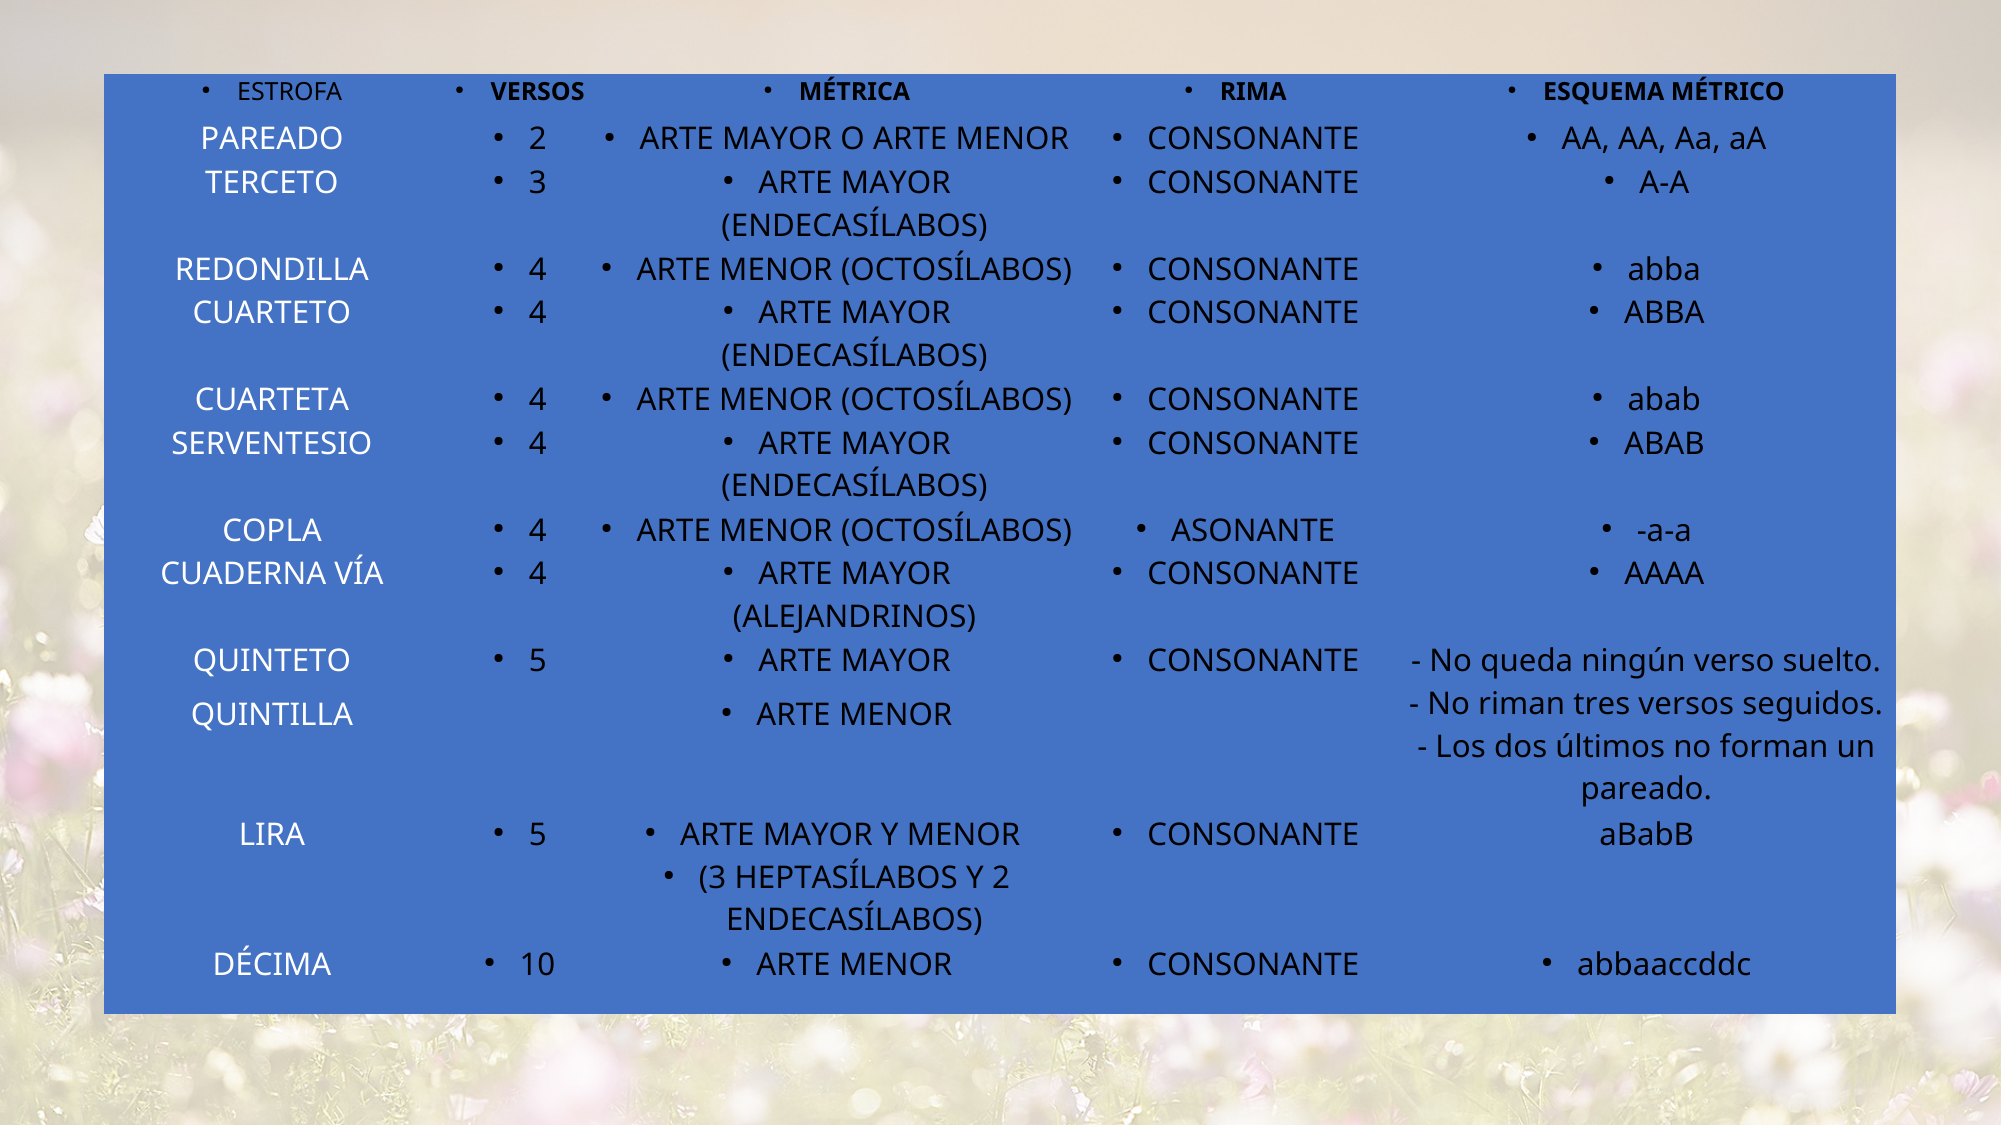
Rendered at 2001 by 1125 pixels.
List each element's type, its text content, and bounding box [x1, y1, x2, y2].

table_cell REDONDILLA [104, 247, 440, 290]
table_cell COPLA [104, 508, 440, 551]
table_cell CONSONANTE [1074, 247, 1397, 290]
table_cell ARTE MAYOR [600, 638, 1074, 692]
table_cell abbaaccddc [1397, 942, 1896, 1014]
picture [0, 0, 2000, 1125]
table_cell AAAA [1397, 551, 1896, 638]
table_cell SERVENTESIO [104, 421, 440, 508]
table_cell AA, AA, Aa, aA [1397, 116, 1896, 160]
table_cell 3 [440, 160, 600, 247]
table_cell 10 [440, 942, 600, 1014]
table_cell ABBA [1397, 290, 1896, 377]
table_cell - No queda ningún verso suelto. - No riman tres versos seguidos. - Los dos últimos no forman un pareado. [1397, 638, 1896, 812]
table_cell LIRA [104, 812, 440, 942]
table_cell CONSONANTE [1074, 551, 1397, 638]
table_cell CONSONANTE [1074, 421, 1397, 508]
table_cell ARTE MENOR (OCTOSÍLABOS) [600, 247, 1074, 290]
table_cell CUADERNA VÍA [104, 551, 440, 638]
table_cell 5 [440, 638, 600, 812]
table_cell ARTE MENOR [600, 692, 1074, 812]
table_cell ASONANTE [1074, 508, 1397, 551]
table_cell ARTE MAYOR (ENDECASÍLABOS) [600, 290, 1074, 377]
table_cell ARTE MAYOR Y MENOR (3 HEPTASÍLABOS Y 2 ENDECASÍLABOS) [600, 812, 1074, 942]
table_cell 5 [440, 812, 600, 942]
table_cell ARTE MENOR (OCTOSÍLABOS) [600, 508, 1074, 551]
table_cell CONSONANTE [1074, 290, 1397, 377]
table_header VERSOS [440, 74, 600, 116]
table_cell 4 [440, 421, 600, 508]
table_cell abab [1397, 377, 1896, 421]
table_cell QUINTILLA [104, 692, 440, 812]
table_cell ARTE MENOR [600, 942, 1074, 1014]
table_cell QUINTETO [104, 638, 440, 692]
table_cell ARTE MAYOR (ENDECASÍLABOS) [600, 160, 1074, 247]
table_cell CONSONANTE [1074, 116, 1397, 160]
table_cell 4 [440, 551, 600, 638]
table_cell CONSONANTE [1074, 377, 1397, 421]
table_cell CONSONANTE [1074, 638, 1397, 812]
table_cell ARTE MAYOR (ENDECASÍLABOS) [600, 421, 1074, 508]
table_cell 4 [440, 290, 600, 377]
table_cell CONSONANTE [1074, 160, 1397, 247]
table_cell ARTE MAYOR O ARTE MENOR [600, 116, 1074, 160]
table_cell 4 [440, 247, 600, 290]
table_cell CONSONANTE [1074, 942, 1397, 1014]
table_header ESQUEMA MÉTRICO [1397, 74, 1896, 116]
table_cell 2 [440, 116, 600, 160]
table_cell aBabB [1397, 812, 1896, 942]
table_cell 4 [440, 508, 600, 551]
table_cell -a-a [1397, 508, 1896, 551]
table_cell ARTE MENOR (OCTOSÍLABOS) [600, 377, 1074, 421]
table_cell CUARTETA [104, 377, 440, 421]
table_cell A-A [1397, 160, 1896, 247]
table_cell DÉCIMA [104, 942, 440, 1014]
table_cell ARTE MAYOR (ALEJANDRINOS) [600, 551, 1074, 638]
table_cell ABAB [1397, 421, 1896, 508]
table_cell CUARTETO [104, 290, 440, 377]
table_cell abba [1397, 247, 1896, 290]
table_cell PAREADO [104, 116, 440, 160]
table_cell CONSONANTE [1074, 812, 1397, 942]
table_header ESTROFA [104, 74, 440, 116]
table_header MÉTRICA [600, 74, 1074, 116]
table_cell 4 [440, 377, 600, 421]
table_header RIMA [1074, 74, 1397, 116]
table_cell TERCETO [104, 160, 440, 247]
